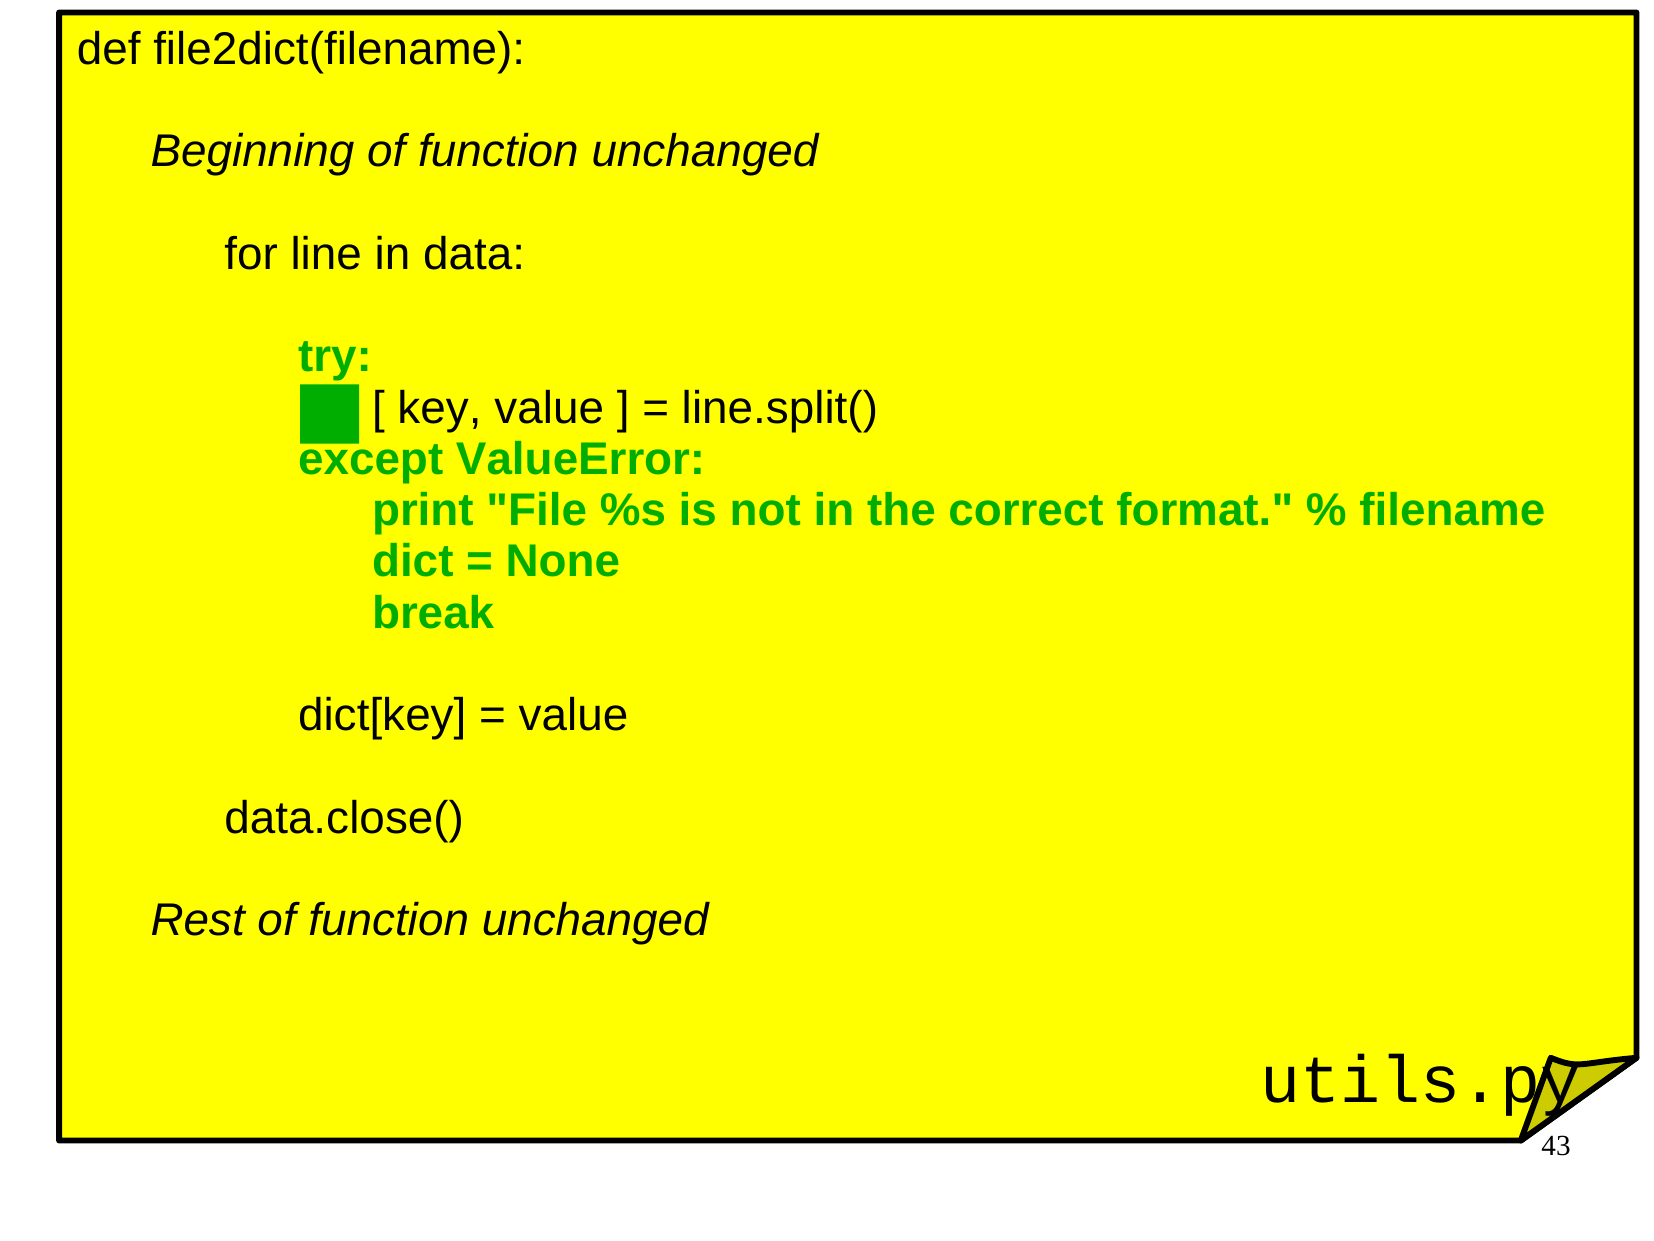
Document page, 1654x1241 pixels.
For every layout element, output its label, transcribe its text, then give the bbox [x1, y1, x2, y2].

text_box utils.py [1246, 1039, 1596, 1130]
text_box [300, 384, 360, 444]
text_box def file2dict(filename): Beginning of function unchanged for line in data: try: [ key, value ] = line.split() except ValueError: print "File %s is not in the correct format." % filename dict = None break dict[key] = value data.close() Rest of function unchanged [59, 12, 1637, 1141]
